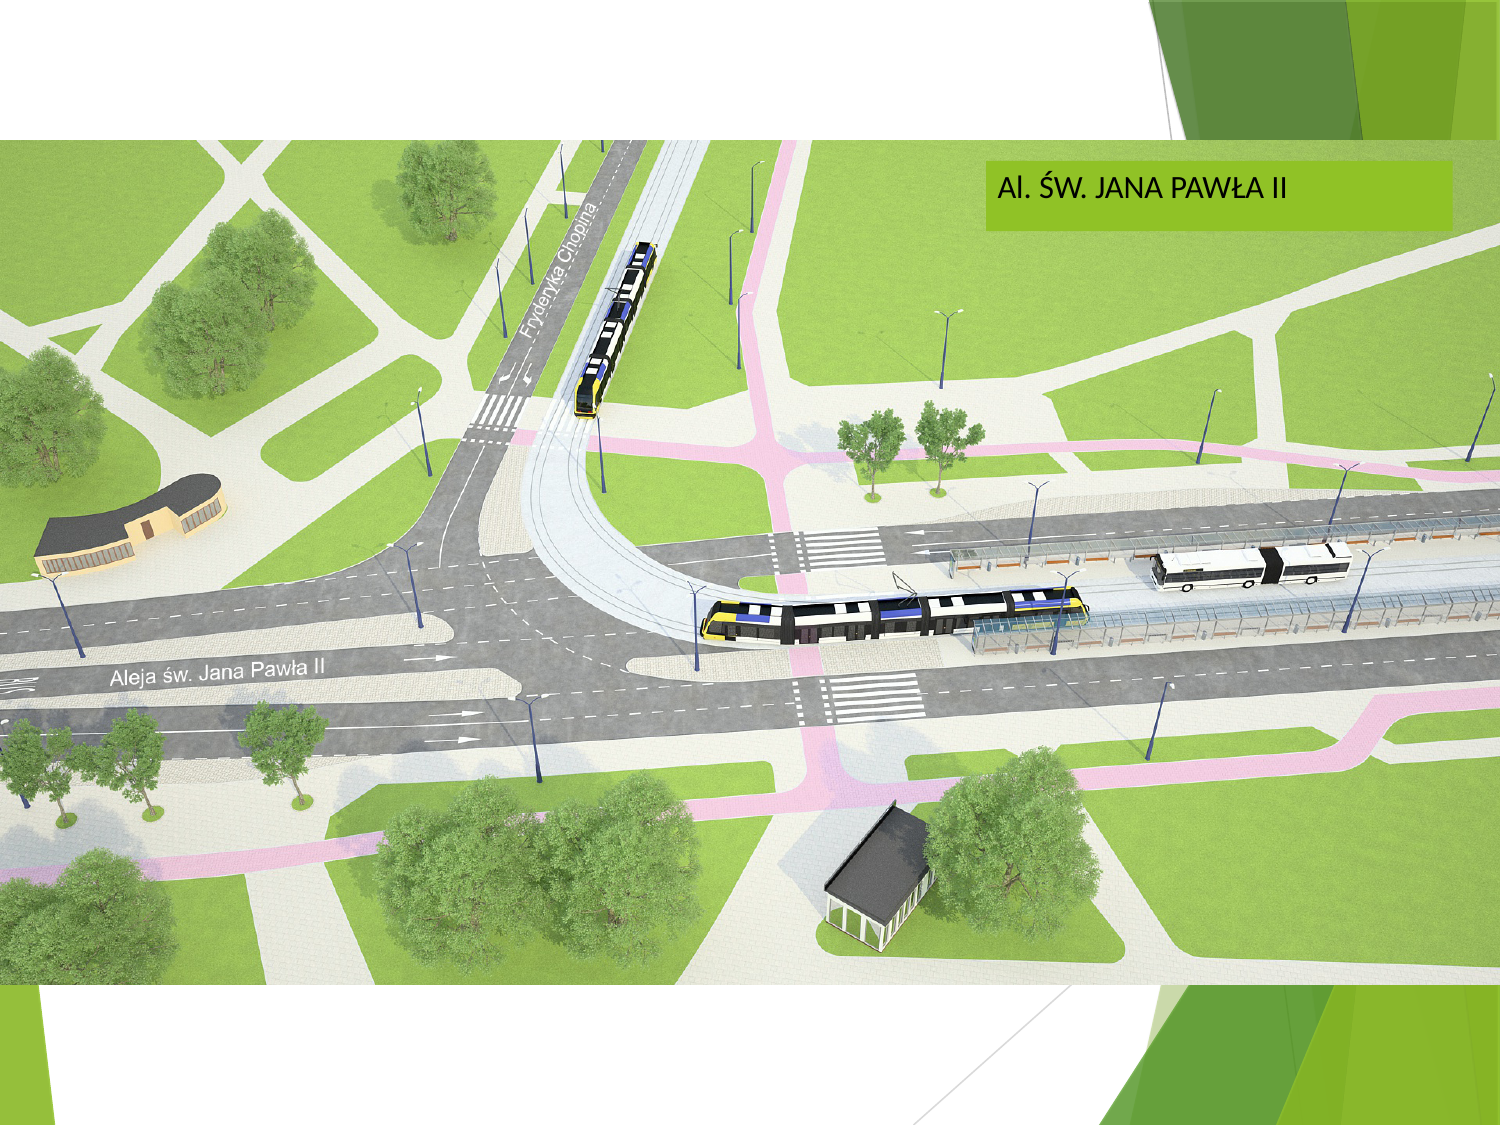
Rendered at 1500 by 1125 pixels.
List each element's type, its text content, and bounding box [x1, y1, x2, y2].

text_box Al. ŚW. JANA PAWŁA II [986, 160, 1453, 232]
picture [0, 140, 1500, 985]
